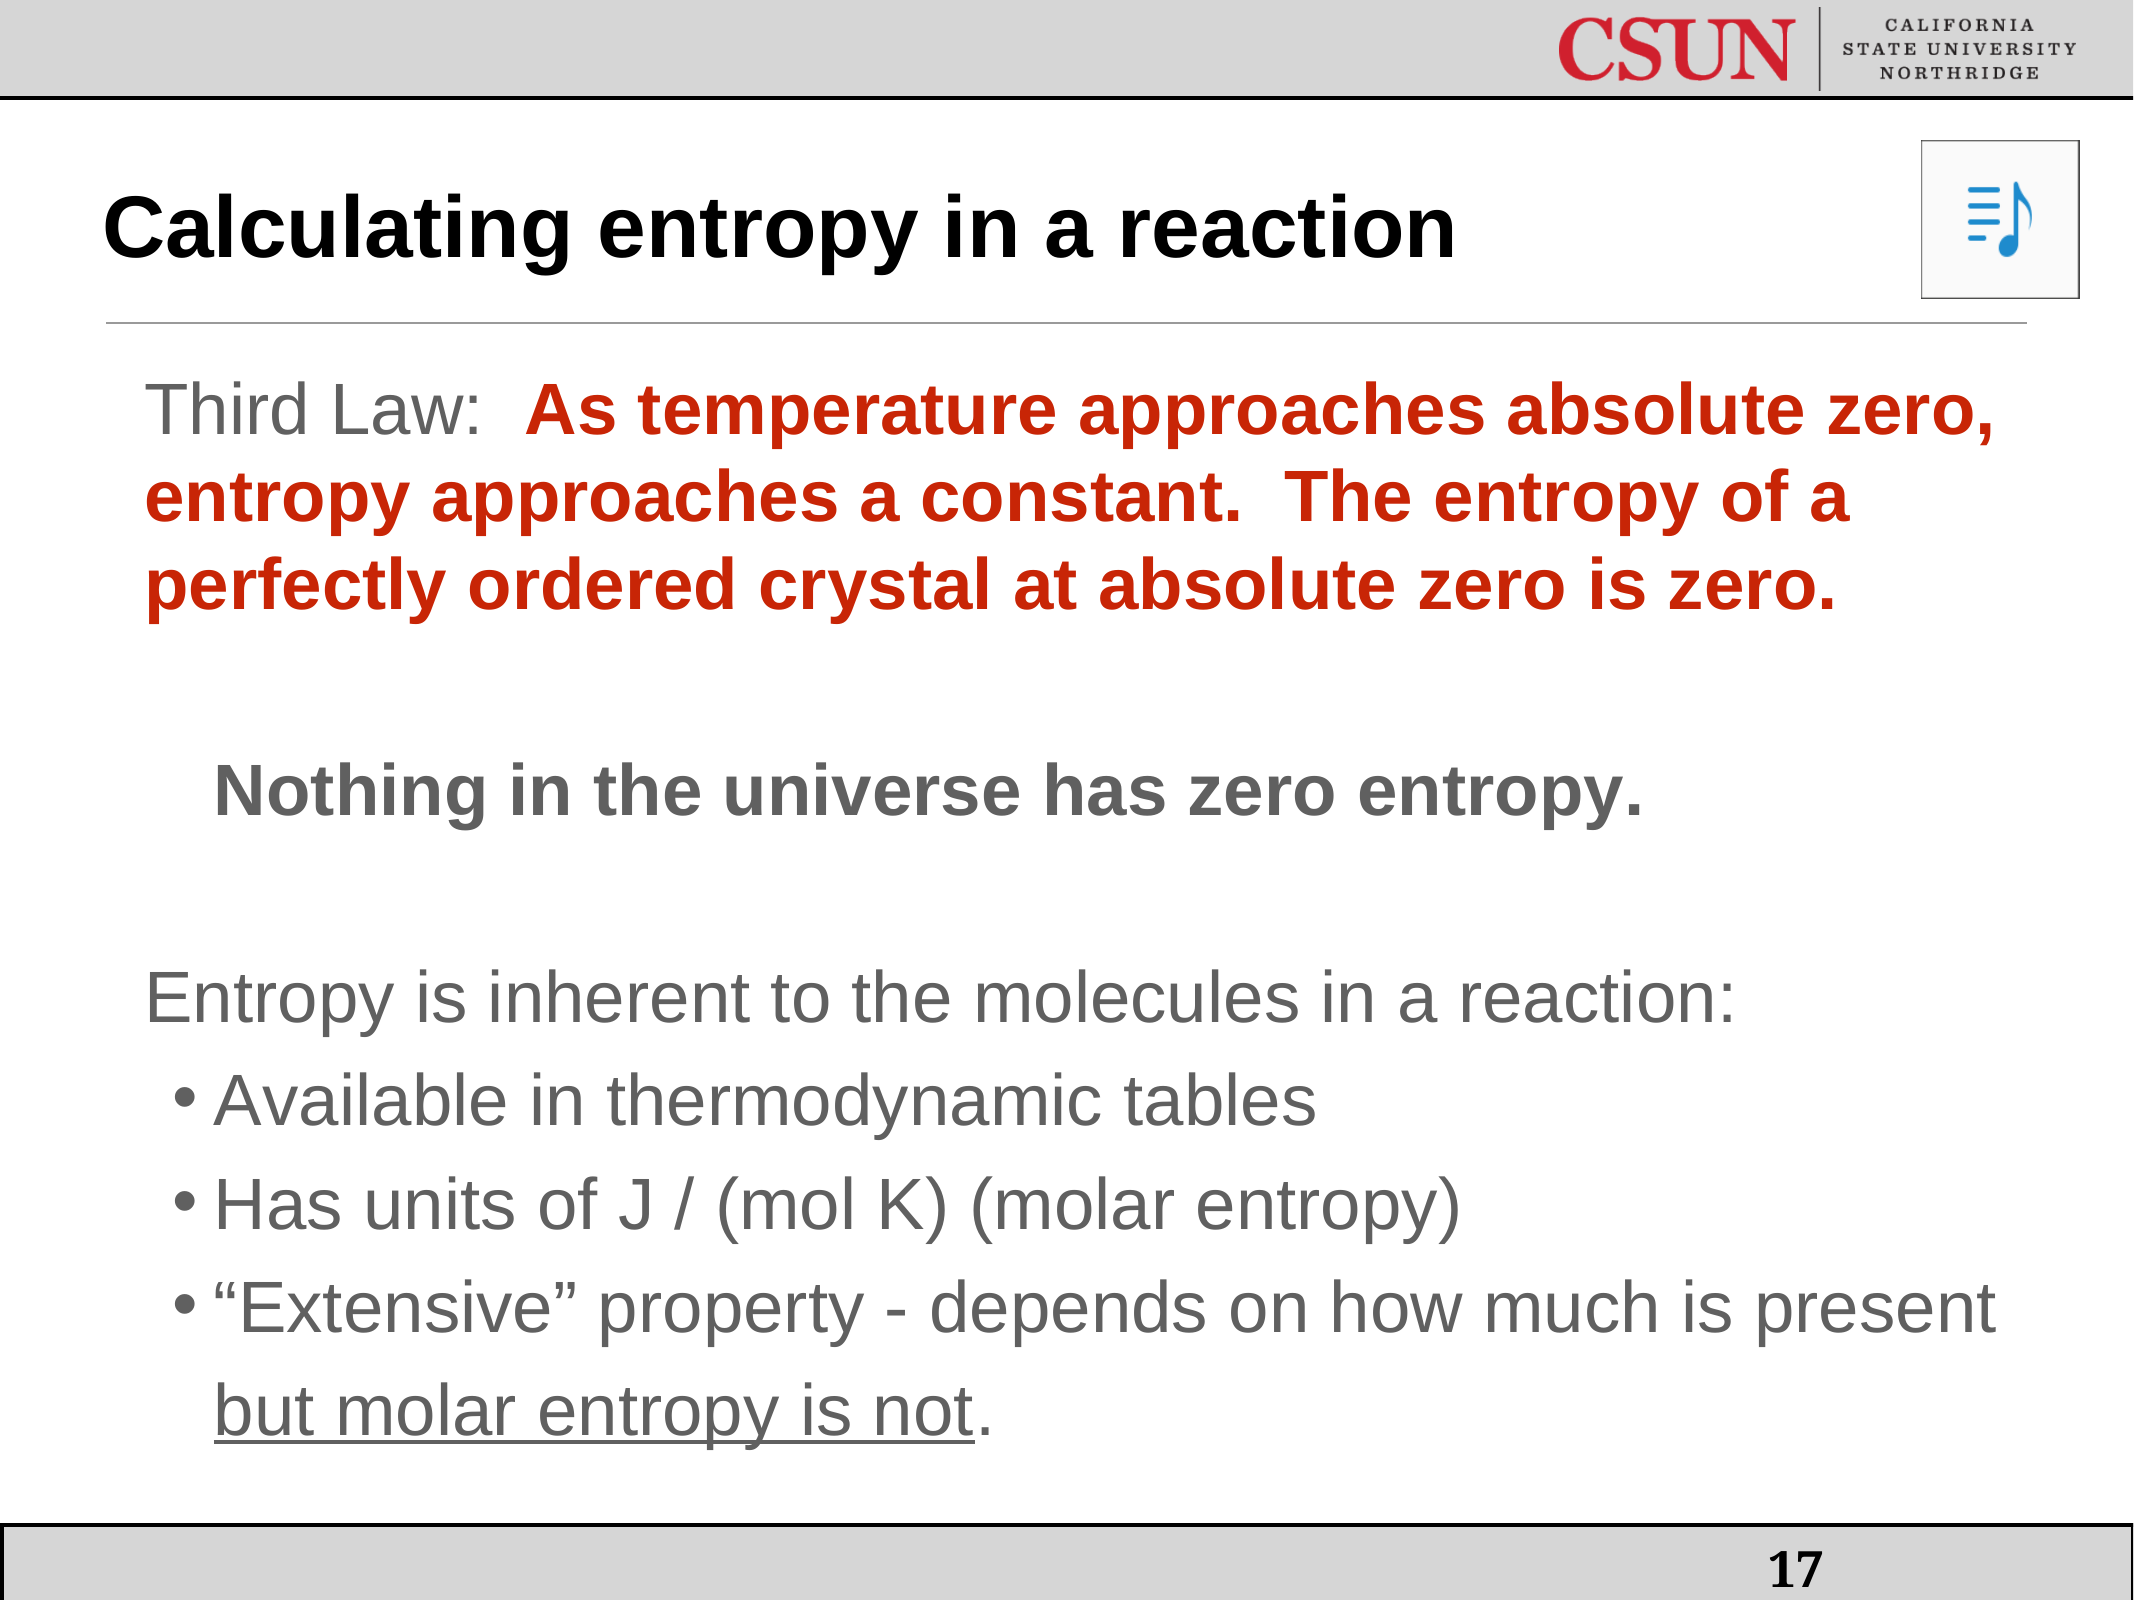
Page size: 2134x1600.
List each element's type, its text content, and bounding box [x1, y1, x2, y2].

picture [1559, 7, 2076, 91]
list Third Law: As temperature approaches absolute zero, entropy approaches a constant. The entropy of a perfectly ordered crystal at absolute zero is zero. Nothing in the universe has zero entropy. Entropy is inherent to the molecules in a reaction: Available in thermodynamic tables Has units of J / (mol K) (molar entropy) “Extensive” property - depends on how much is present but molar entropy is not. [93, 353, 2040, 1519]
text_box [1920, 139, 2081, 301]
title Calculating entropy in a reaction [93, 104, 2040, 284]
